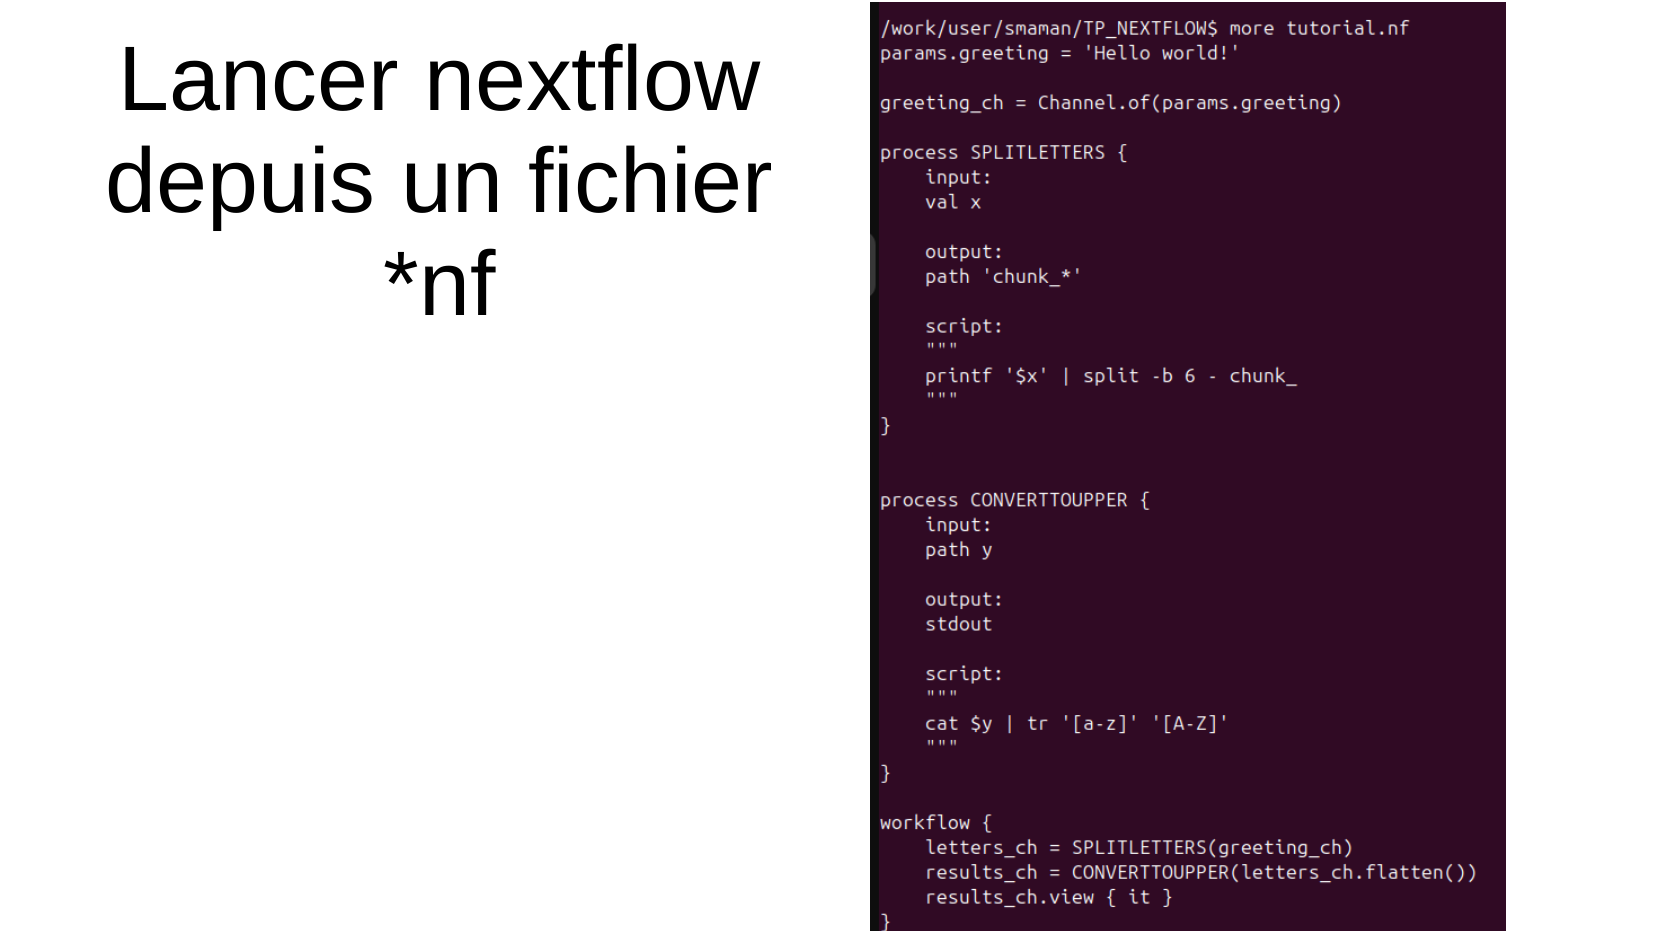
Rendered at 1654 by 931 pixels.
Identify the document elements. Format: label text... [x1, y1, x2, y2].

picture [870, 2, 1506, 931]
title Lancer nextflow depuis un fichier *nf [82, 27, 798, 335]
